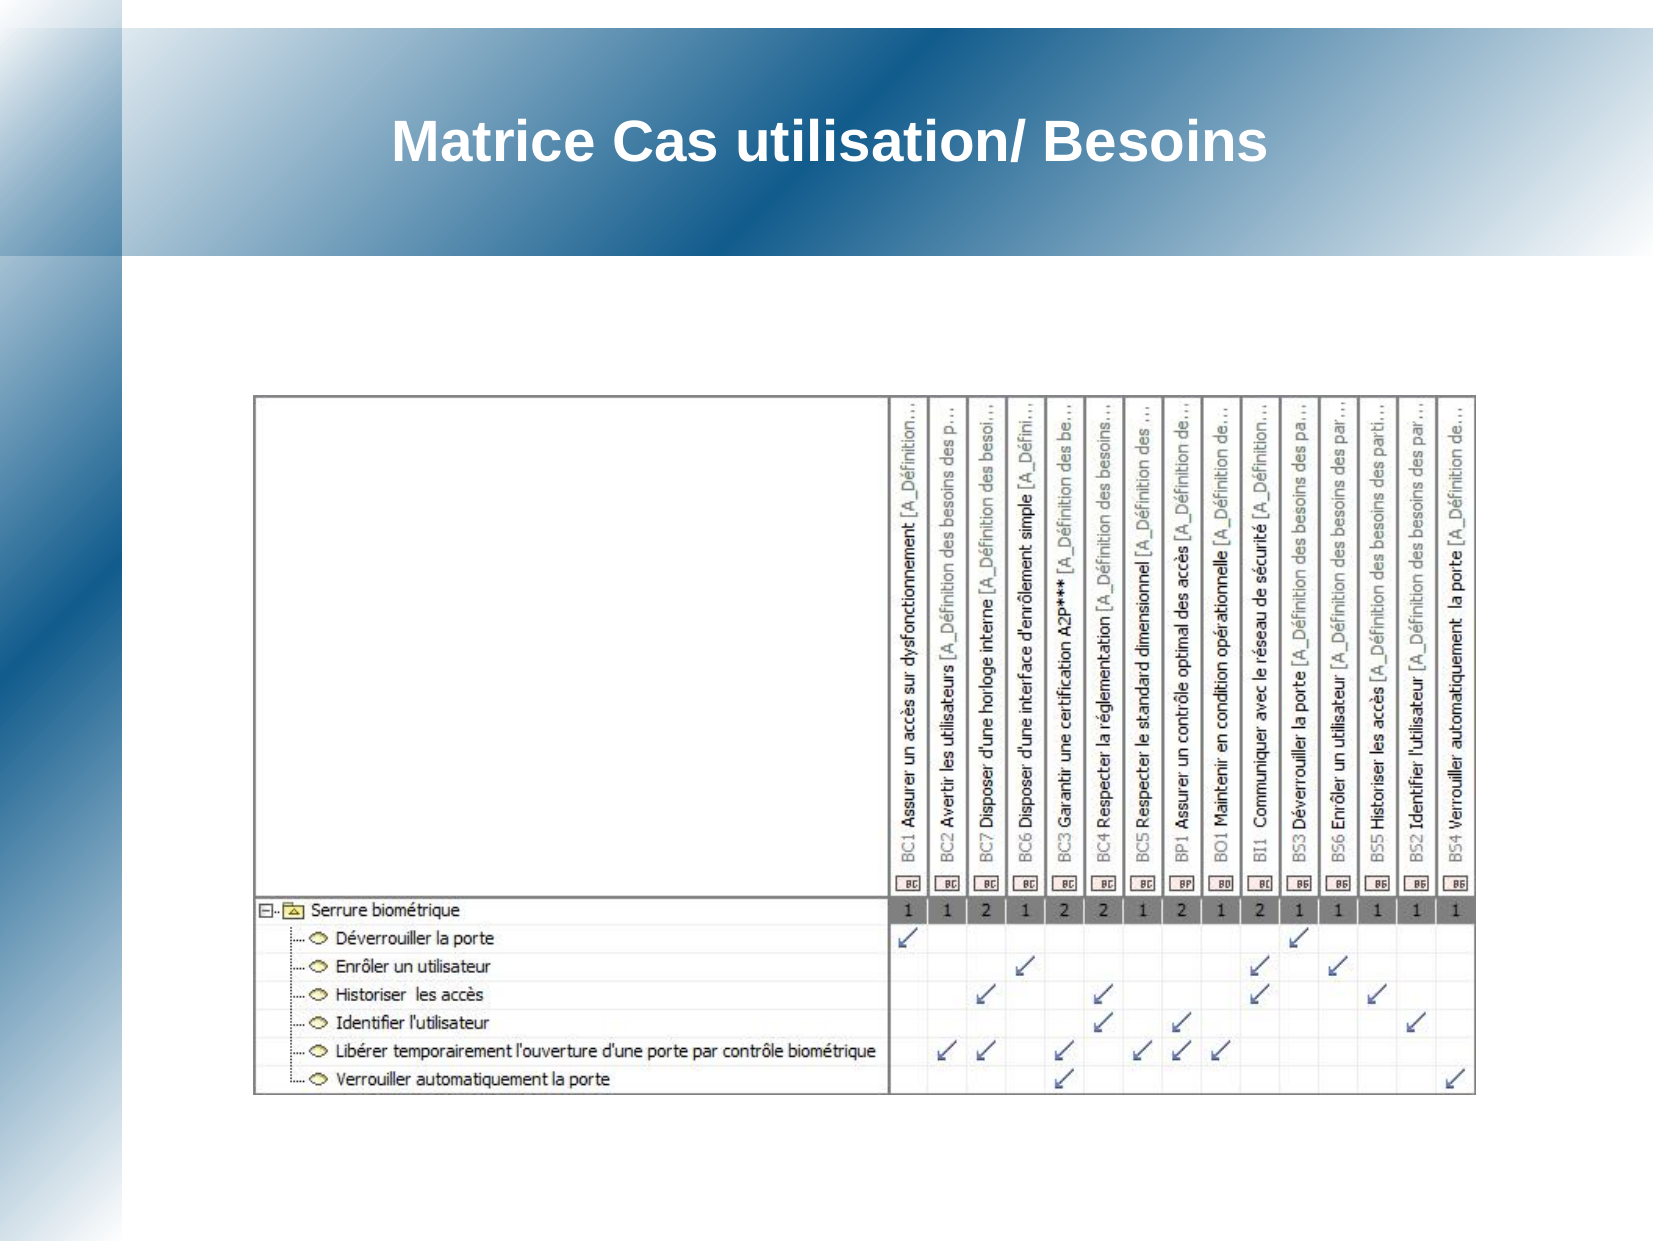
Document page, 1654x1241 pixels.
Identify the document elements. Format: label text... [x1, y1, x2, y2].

subtitle [127, 323, 1603, 1167]
title Matrice Cas utilisation/ Besoins [125, 45, 1537, 238]
